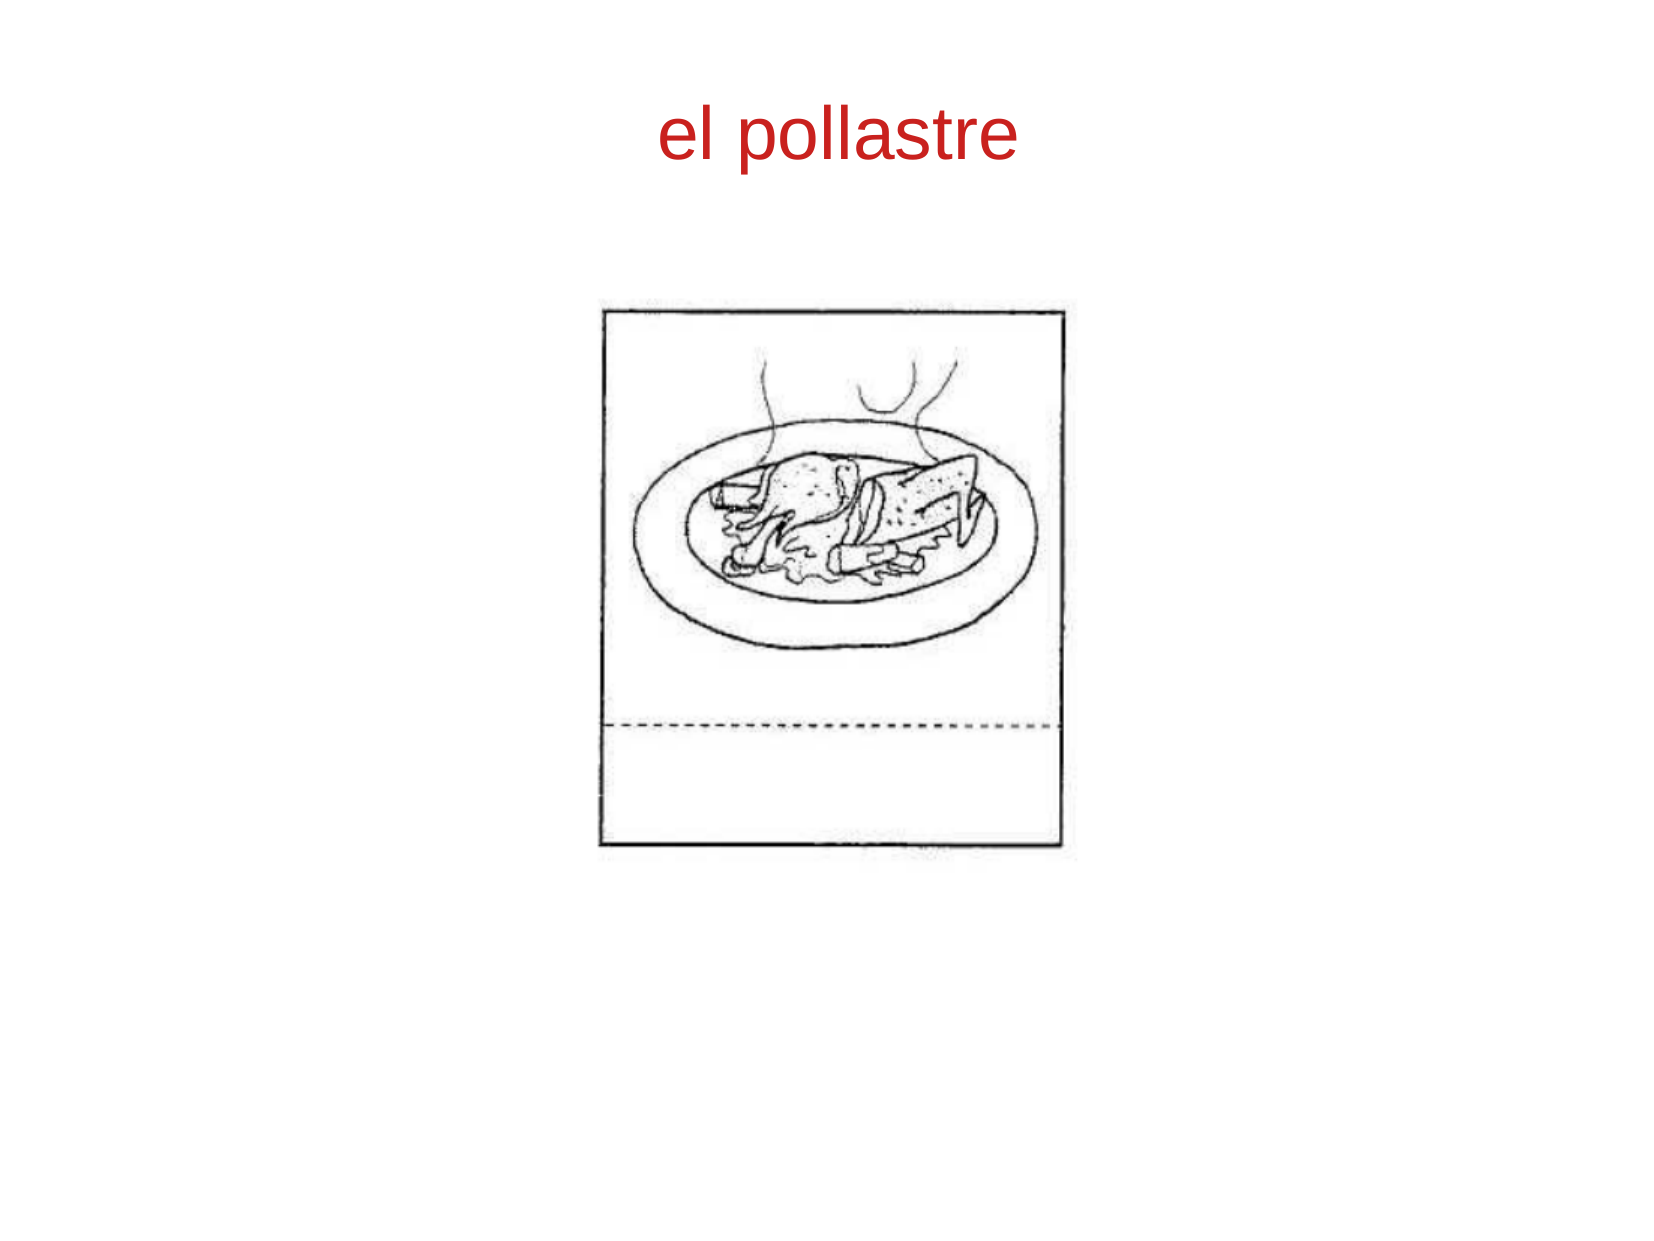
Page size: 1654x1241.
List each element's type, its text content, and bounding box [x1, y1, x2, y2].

picture [581, 291, 1094, 873]
text_box el pollastre [389, 58, 1288, 201]
